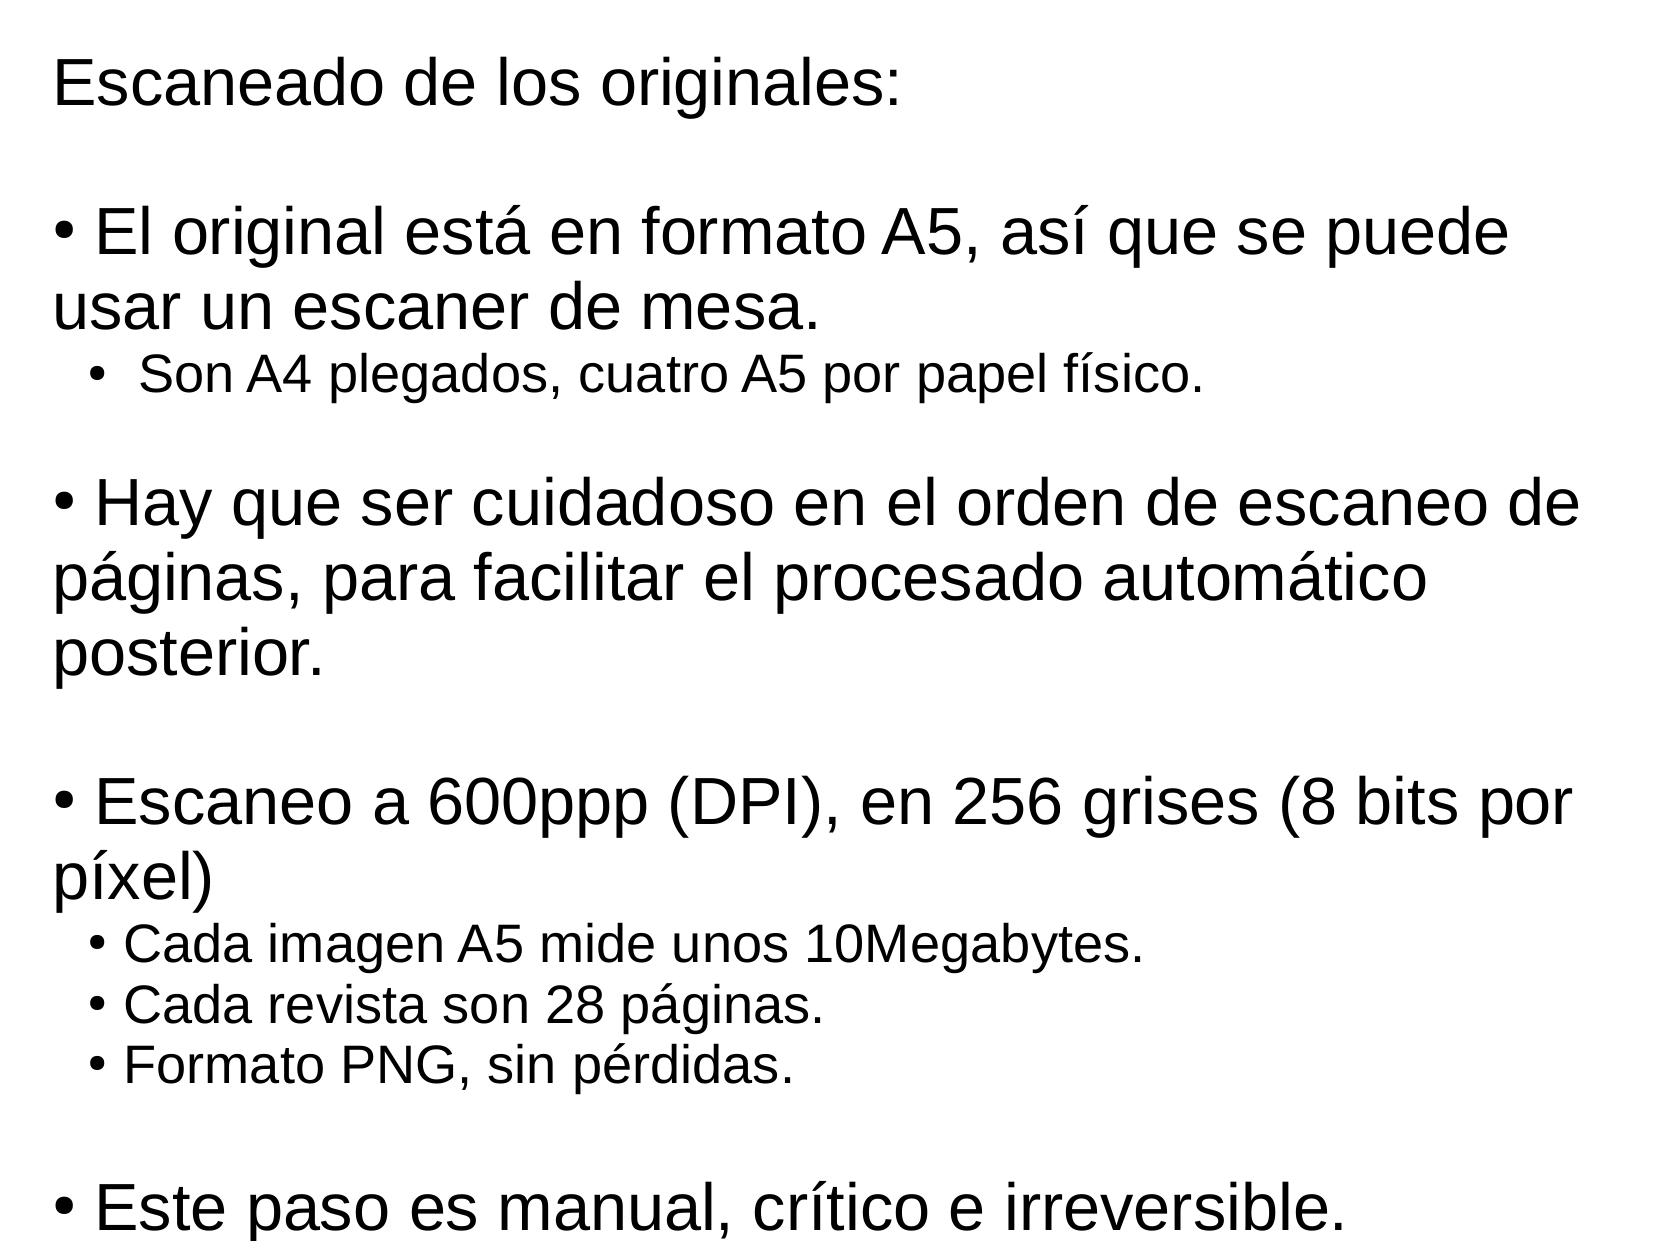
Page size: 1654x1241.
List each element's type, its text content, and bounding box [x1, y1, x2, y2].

text_box Escaneado de los originales: El original está en formato A5, así que se puede usar un escaner de mesa. Son A4 plegados, cuatro A5 por papel físico. Hay que ser cuidadoso en el orden de escaneo de páginas, para facilitar el procesado automático posterior. Escaneo a 600ppp (DPI), en 256 grises (8 bits por píxel) Cada imagen A5 mide unos 10Megabytes. Cada revista son 28 páginas. Formato PNG, sin pérdidas. Este paso es manual, crítico e irreversible. [37, 37, 1613, 1241]
